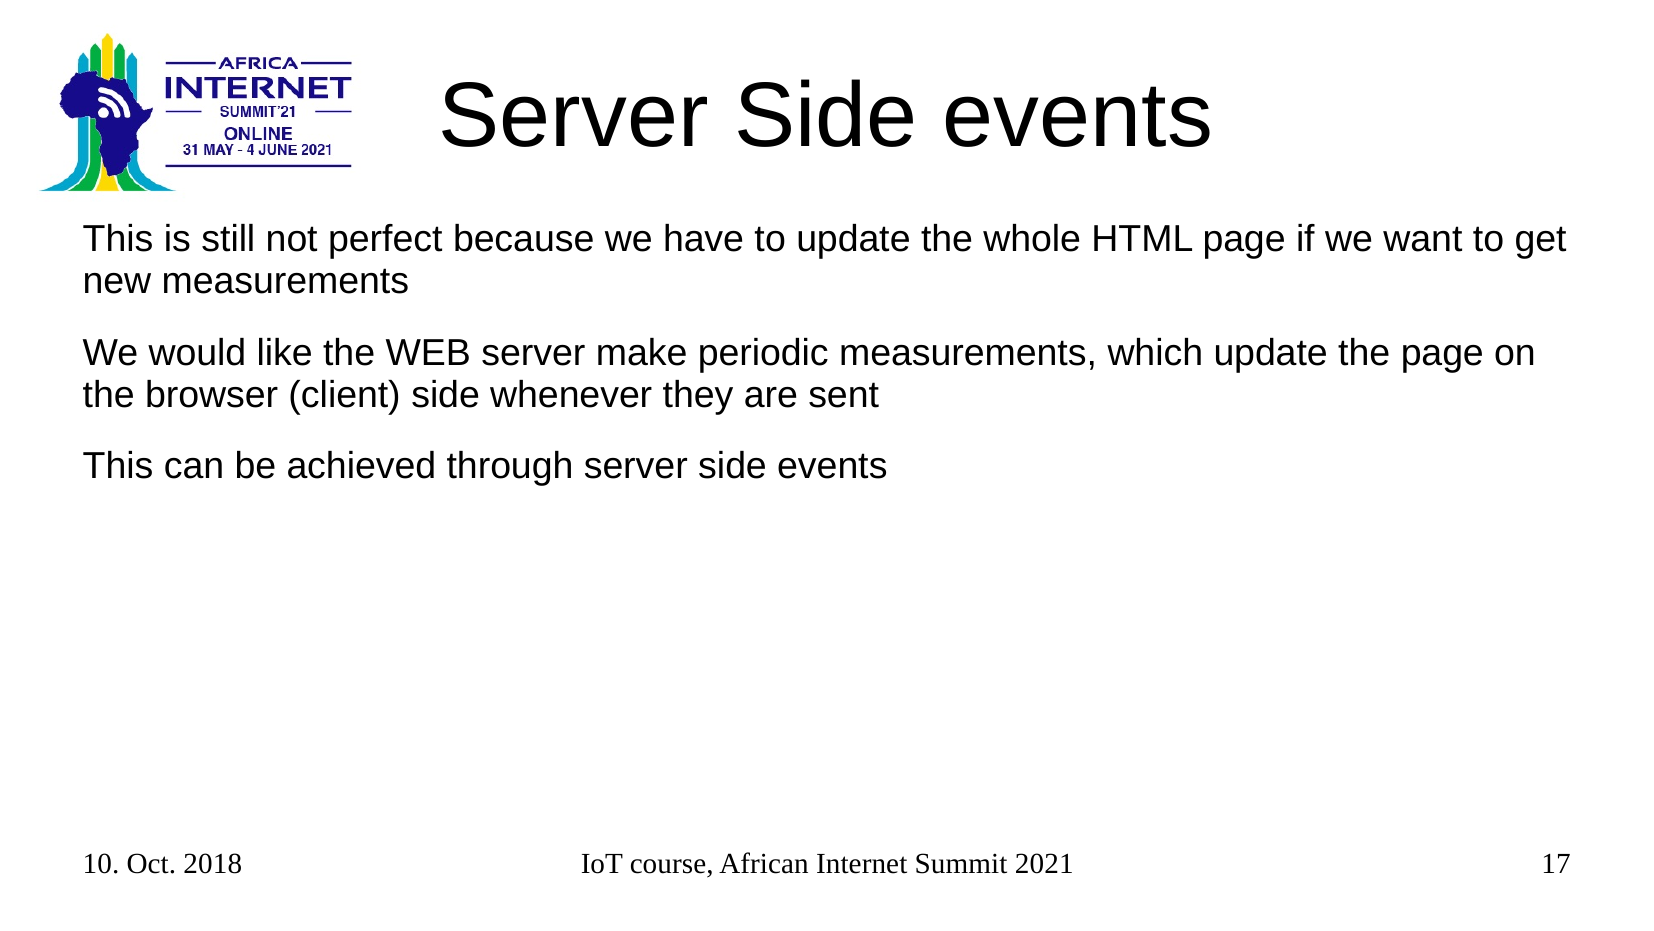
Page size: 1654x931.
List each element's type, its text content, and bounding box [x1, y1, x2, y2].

title Server Side events [82, 37, 1571, 193]
picture [9, 11, 384, 207]
list This is still not perfect because we have to update the whole HTML page if we want to get new measurements We would like the WEB server make periodic measurements, which update the page on the browser (client) side whenever they are sent This can be achieved through server side events [82, 217, 1571, 758]
